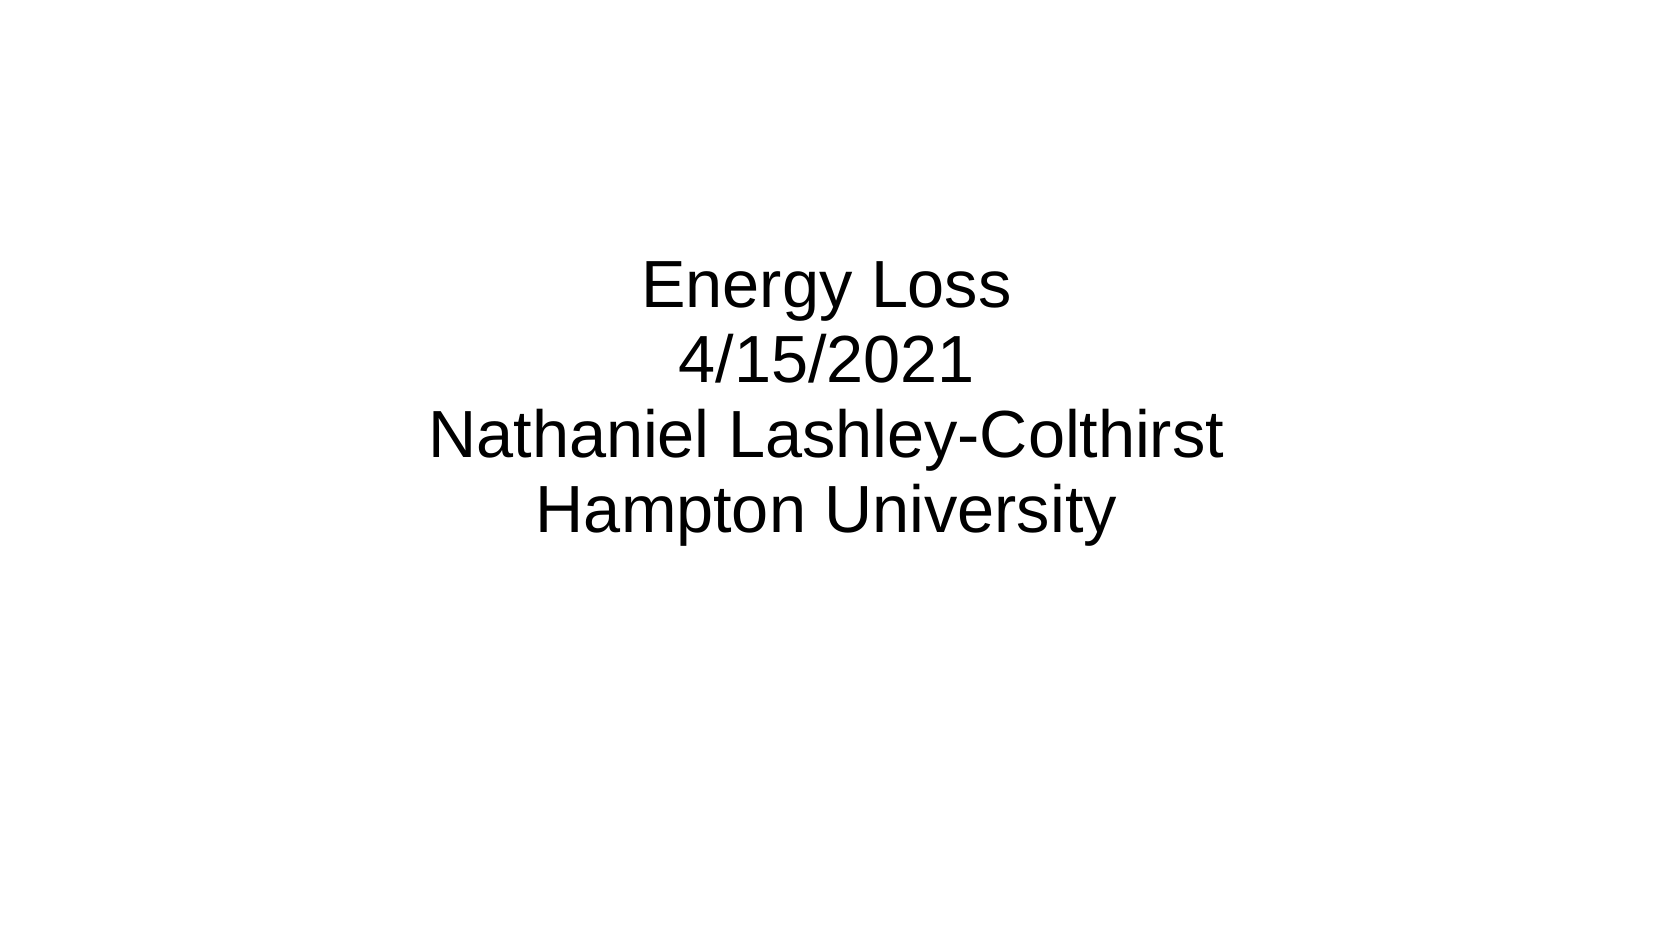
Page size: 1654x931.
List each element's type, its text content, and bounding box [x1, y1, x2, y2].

subtitle Energy Loss 4/15/2021 Nathaniel Lashley-Colthirst Hampton University [82, 37, 1571, 757]
